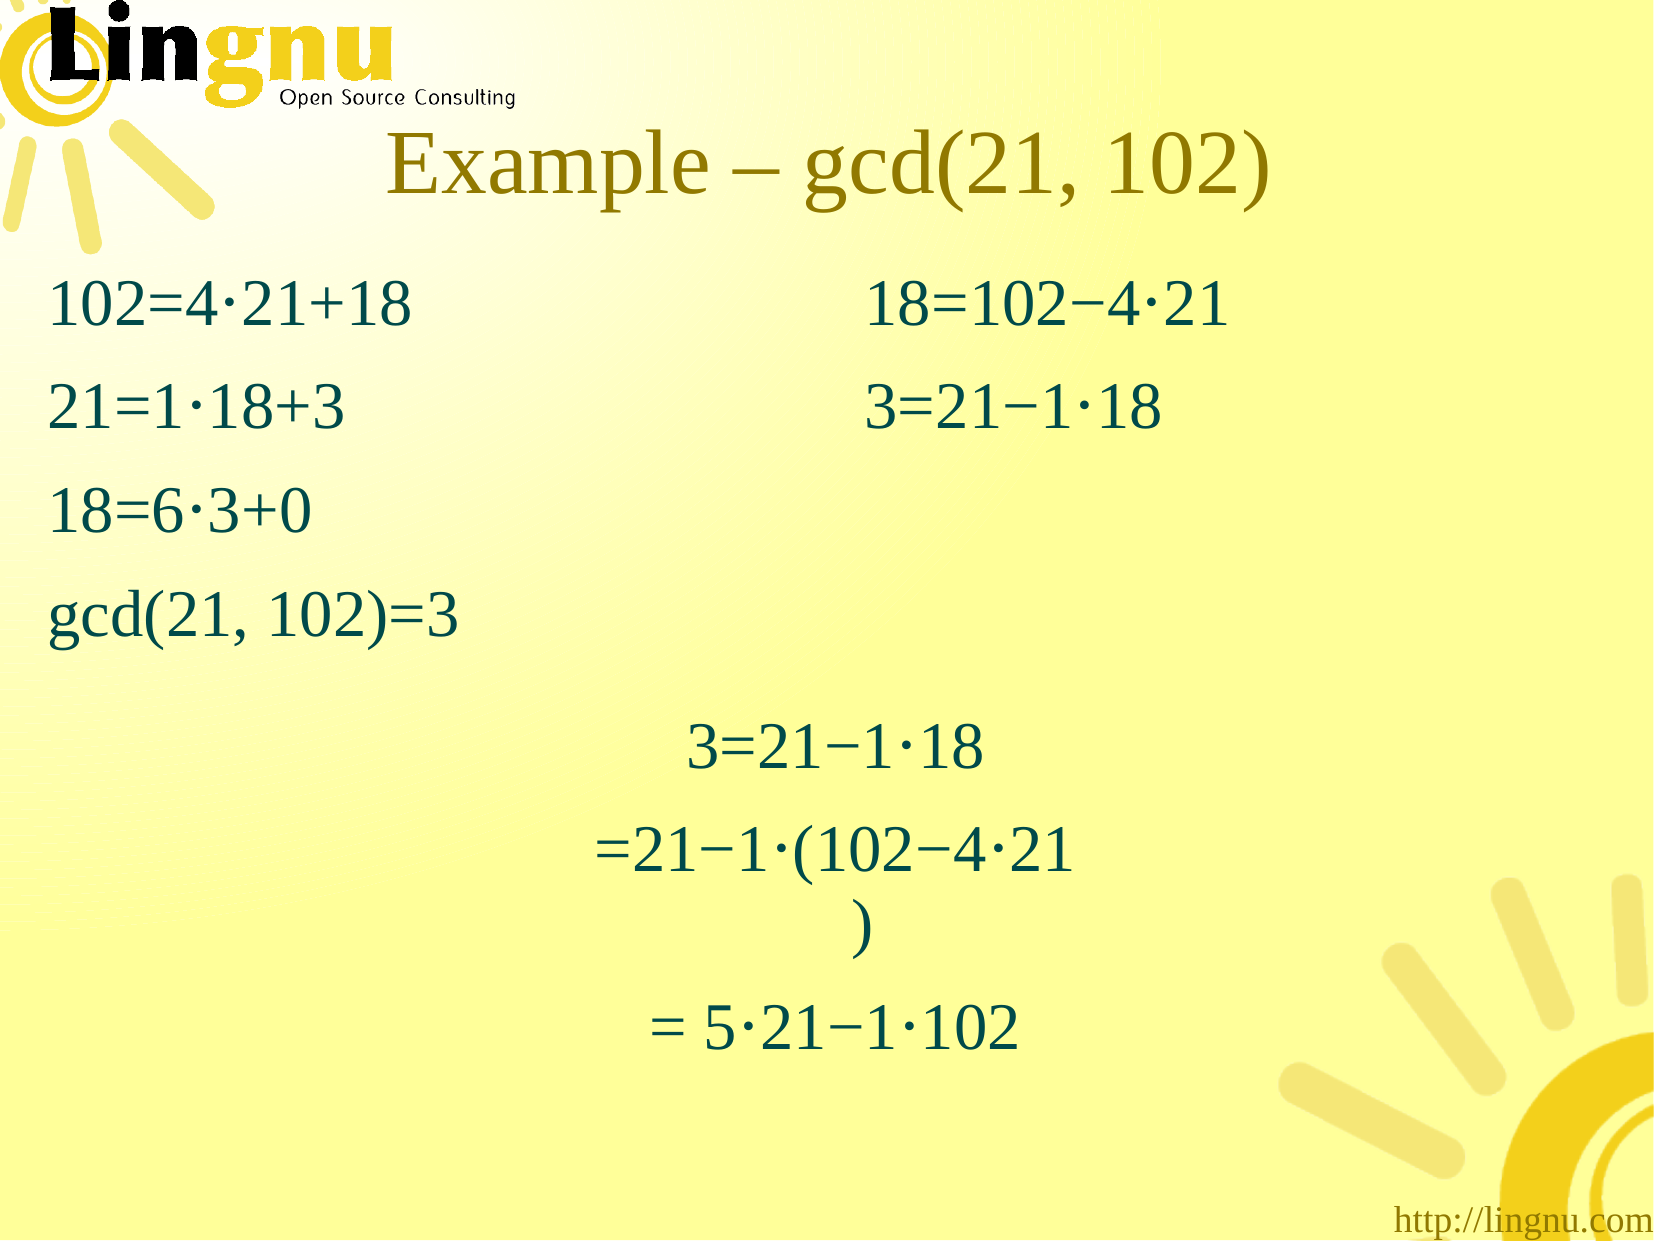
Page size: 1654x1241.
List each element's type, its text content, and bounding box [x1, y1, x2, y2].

picture [1256, 871, 1654, 1241]
list 3=21−1⋅18 =21−1⋅(102−4⋅21) = 5⋅21−1⋅102 [570, 708, 1083, 1068]
picture [0, 0, 516, 256]
list 18=102−4⋅21 3=21−1⋅18 [846, 265, 1625, 1127]
list 102=4⋅21+18 21=1⋅18+3 18=6⋅3+0 gcd(21, 102)=3 [29, 265, 808, 1127]
title Example – gcd(21, 102) [123, 58, 1536, 266]
